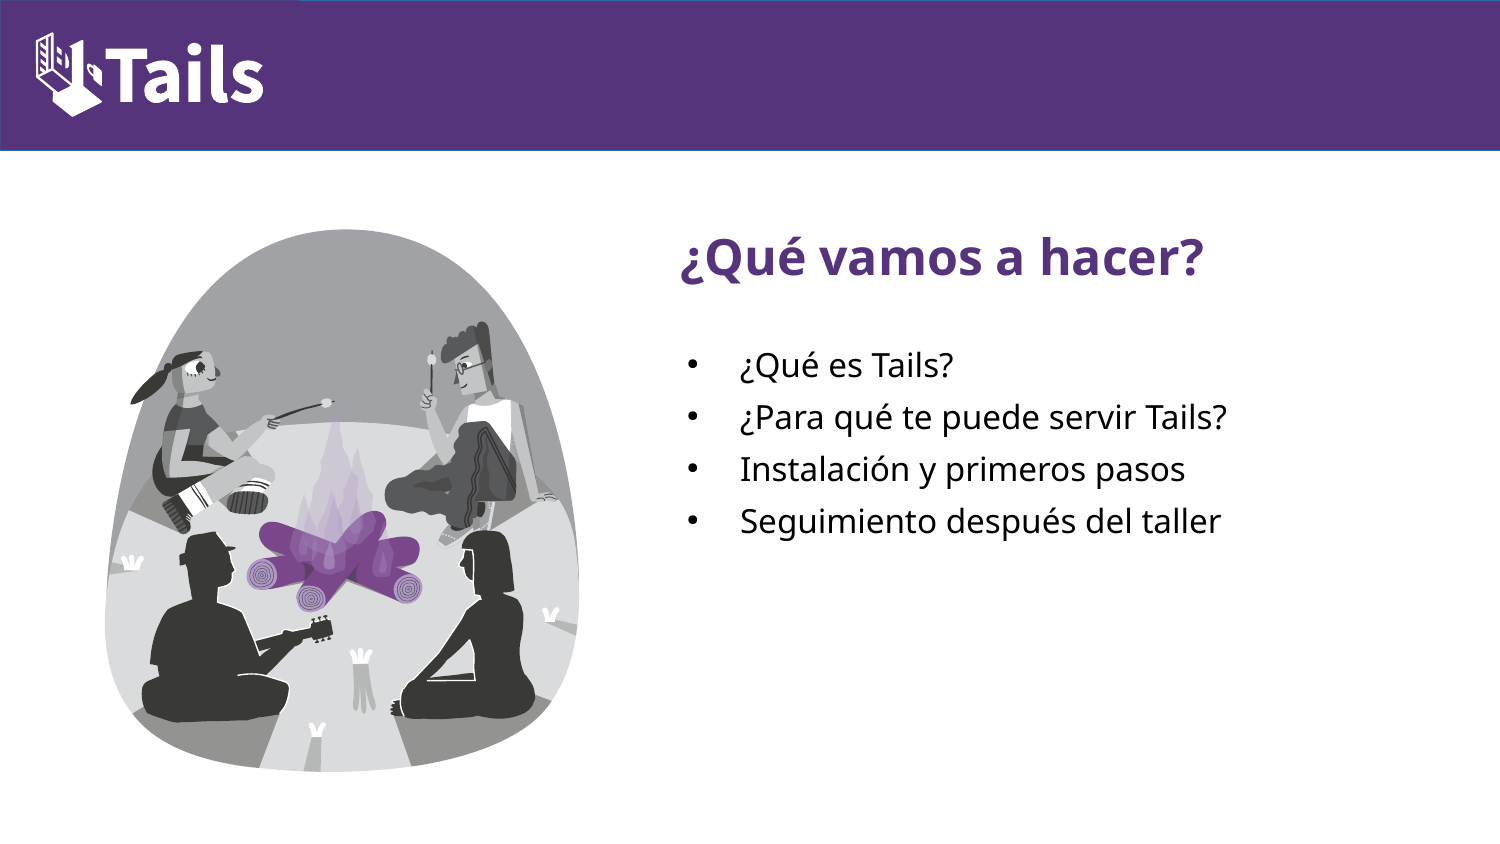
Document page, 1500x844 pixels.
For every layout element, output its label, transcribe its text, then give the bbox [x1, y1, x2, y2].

title ¿Qué vamos a hacer? [680, 192, 1463, 319]
list ¿Qué es Tails? ¿Para qué te puede servir Tails? Instalación y primeros pasos Seguimiento después del taller [669, 335, 1463, 788]
picture [100, 223, 585, 776]
